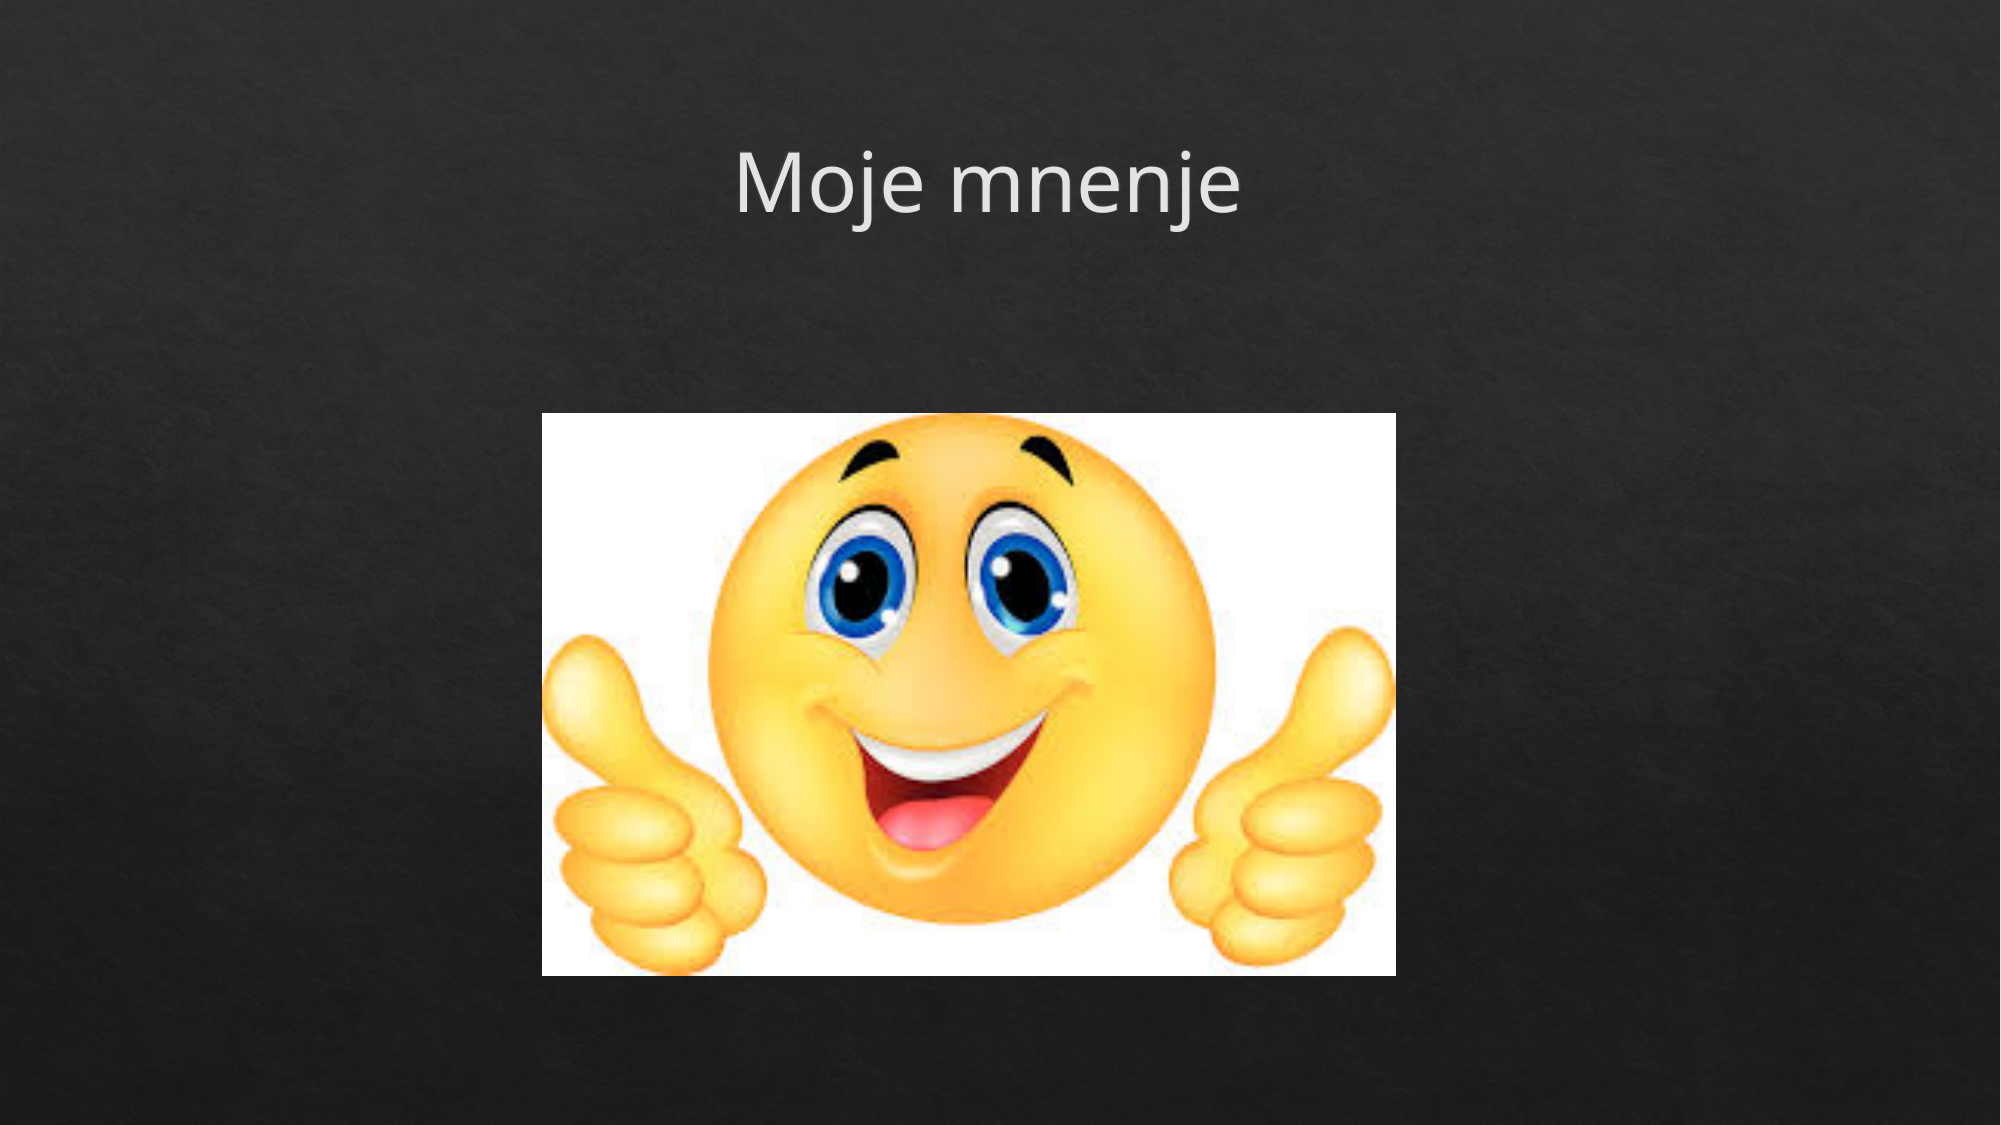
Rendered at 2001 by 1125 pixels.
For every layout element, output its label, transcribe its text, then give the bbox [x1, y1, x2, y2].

picture [0, 0, 2001, 1125]
title Moje mnenje [149, 99, 1849, 260]
